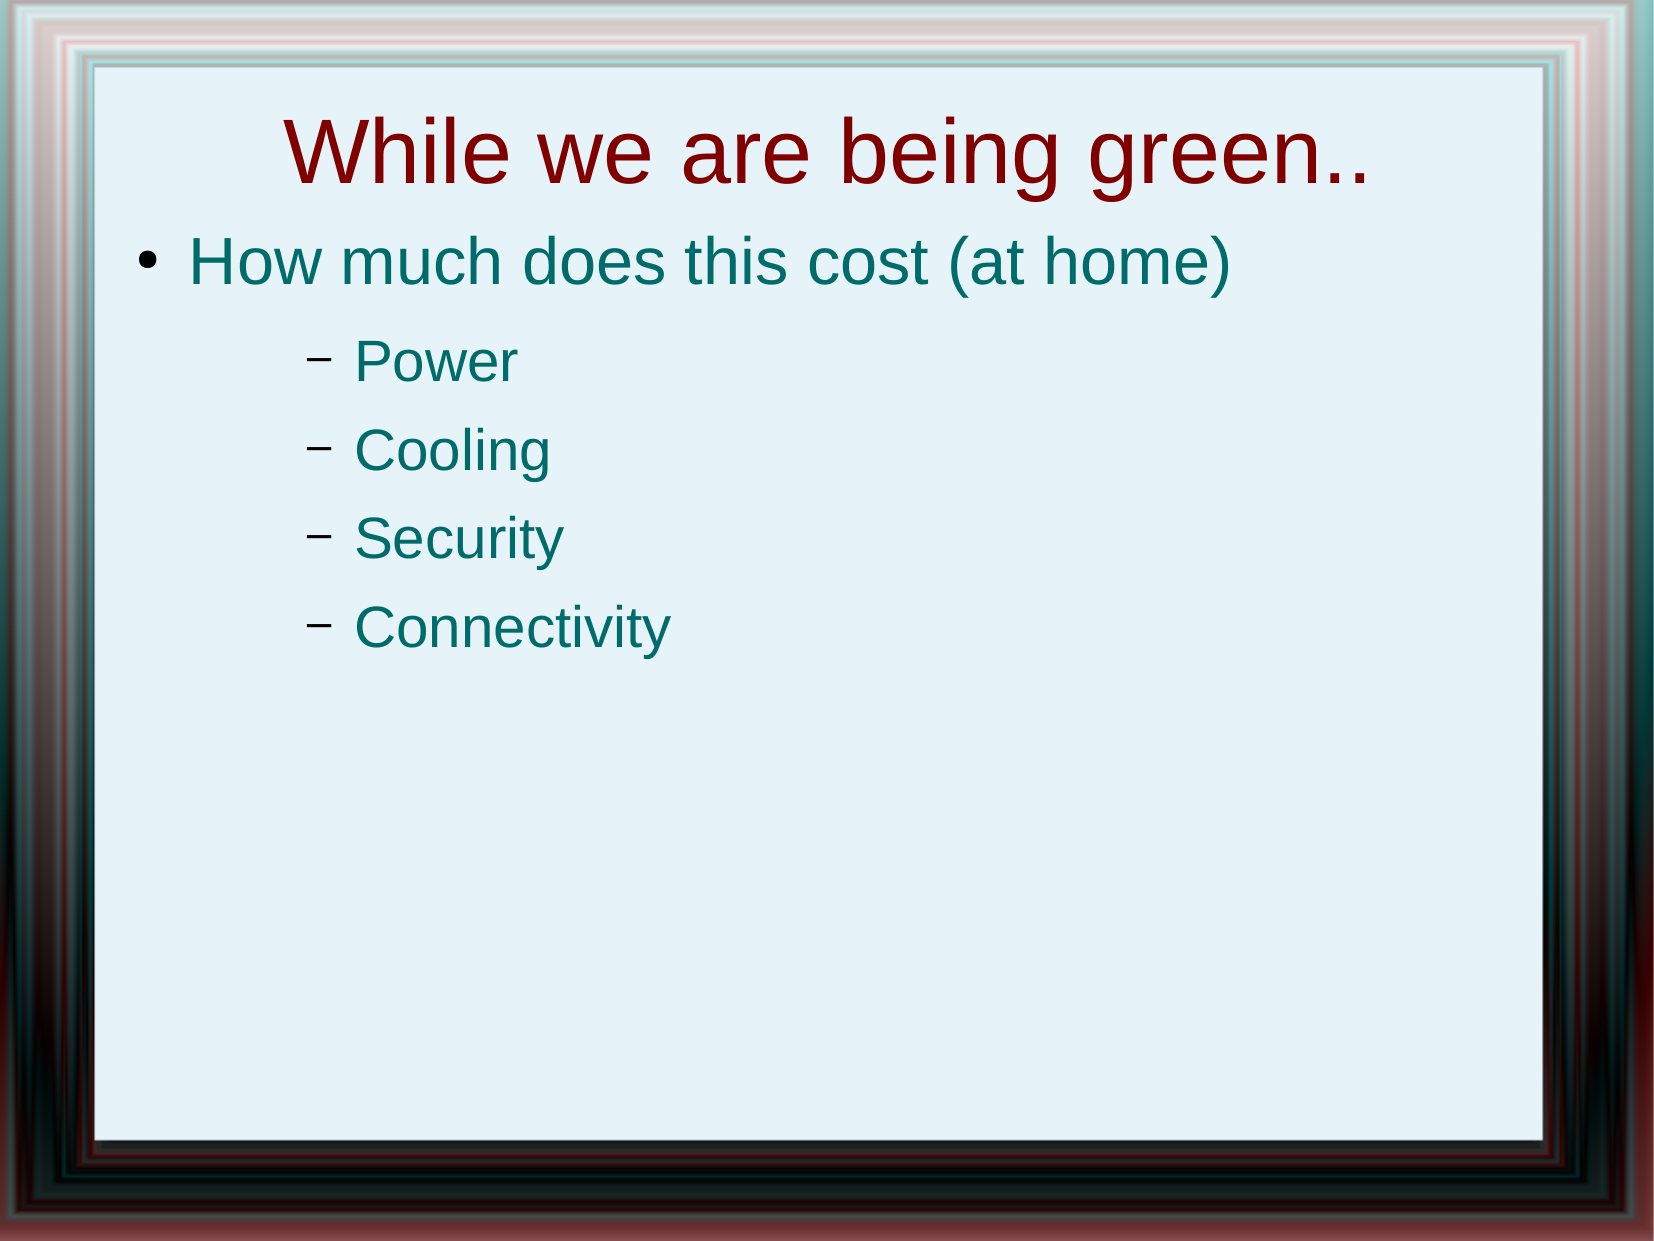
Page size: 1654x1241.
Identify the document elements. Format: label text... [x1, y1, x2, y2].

picture [0, 0, 1654, 1241]
title While we are being green.. [120, 75, 1538, 229]
list How much does this cost (at home) Power Cooling Security Connectivity [118, 224, 1506, 1029]
